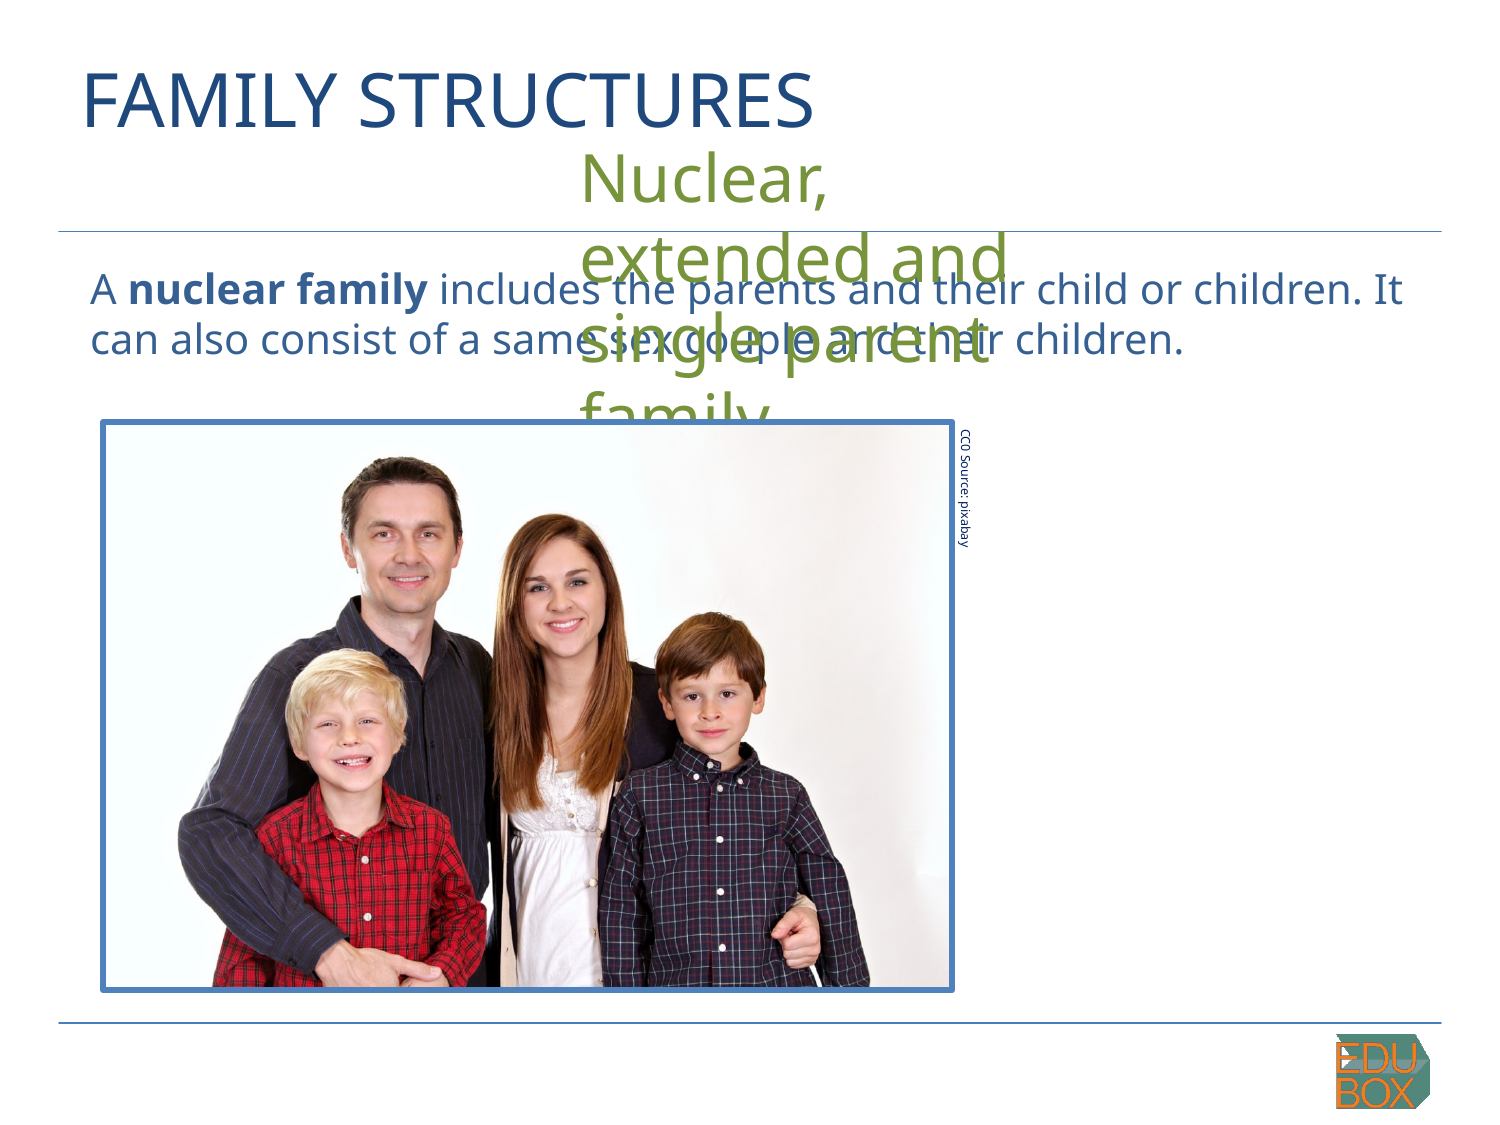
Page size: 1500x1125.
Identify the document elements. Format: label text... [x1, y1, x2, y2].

picture [1328, 1028, 1437, 1114]
picture [106, 425, 950, 987]
list Nuclear, extended and single parent family [64, 127, 1400, 247]
title FAMILY STRUCTURES [64, 42, 1040, 127]
text_box CC0 Source: pixabay [948, 414, 982, 787]
list A nuclear family includes the parents and their child or children. It can also consist of a same sex couple and their children. [75, 255, 1426, 1005]
